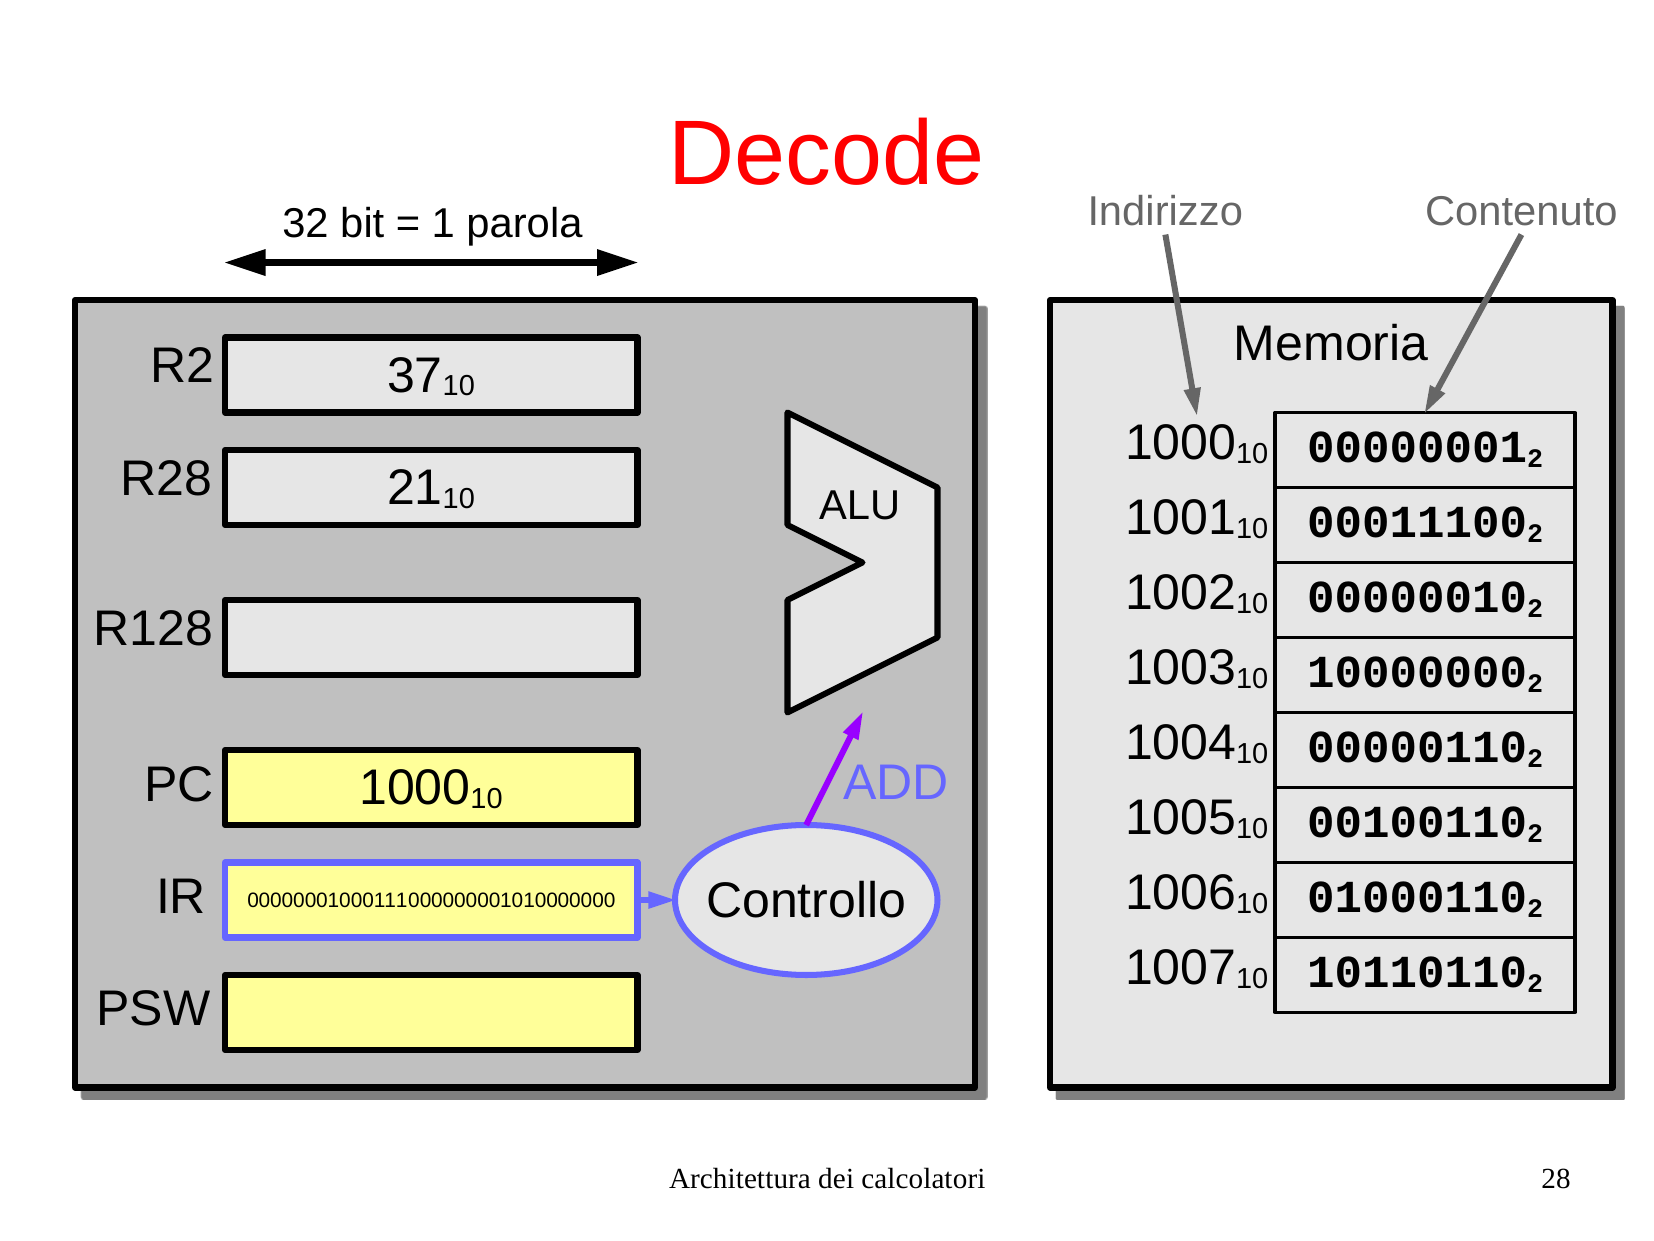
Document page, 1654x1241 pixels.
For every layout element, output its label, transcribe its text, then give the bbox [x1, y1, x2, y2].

text_box ADD [843, 754, 949, 811]
text_box Controllo [675, 825, 938, 976]
text_box 00000001000111000000001010000000 [225, 862, 638, 938]
text_box Memoria [1050, 300, 1613, 1088]
text_box PSW [96, 980, 211, 1037]
text_box [75, 300, 976, 1088]
text_box ALU [819, 481, 918, 538]
title Decode [82, 49, 1571, 257]
text_box Contenuto [1571, 187, 1618, 235]
text_box 100000002 [1275, 637, 1576, 712]
text_box 100710 [1125, 939, 1269, 1013]
text_box 100610 [1125, 864, 1269, 938]
text_box R2 [150, 337, 214, 394]
text_box 100310 [1125, 639, 1269, 713]
text_box 100210 [1125, 564, 1269, 638]
text_box 000001102 [1275, 712, 1576, 787]
text_box 000000012 [1275, 412, 1576, 487]
text_box IR [155, 868, 207, 925]
text_box R128 [93, 600, 214, 657]
text_box 100410 [1125, 714, 1269, 788]
text_box R28 [120, 450, 213, 507]
text_box 000111002 [1275, 487, 1576, 562]
text_box 100510 [1125, 789, 1269, 863]
text_box PC [144, 755, 214, 813]
text_box 101101102 [1275, 937, 1576, 1013]
text_box 100010 [225, 750, 638, 826]
text_box 100010 [1125, 414, 1269, 488]
text_box 100110 [1125, 489, 1269, 563]
text_box 010001102 [1275, 862, 1576, 937]
text_box 2110 [225, 450, 638, 526]
text_box 001001102 [1275, 787, 1576, 862]
text_box 3710 [225, 337, 638, 413]
text_box 000000102 [1275, 562, 1576, 637]
